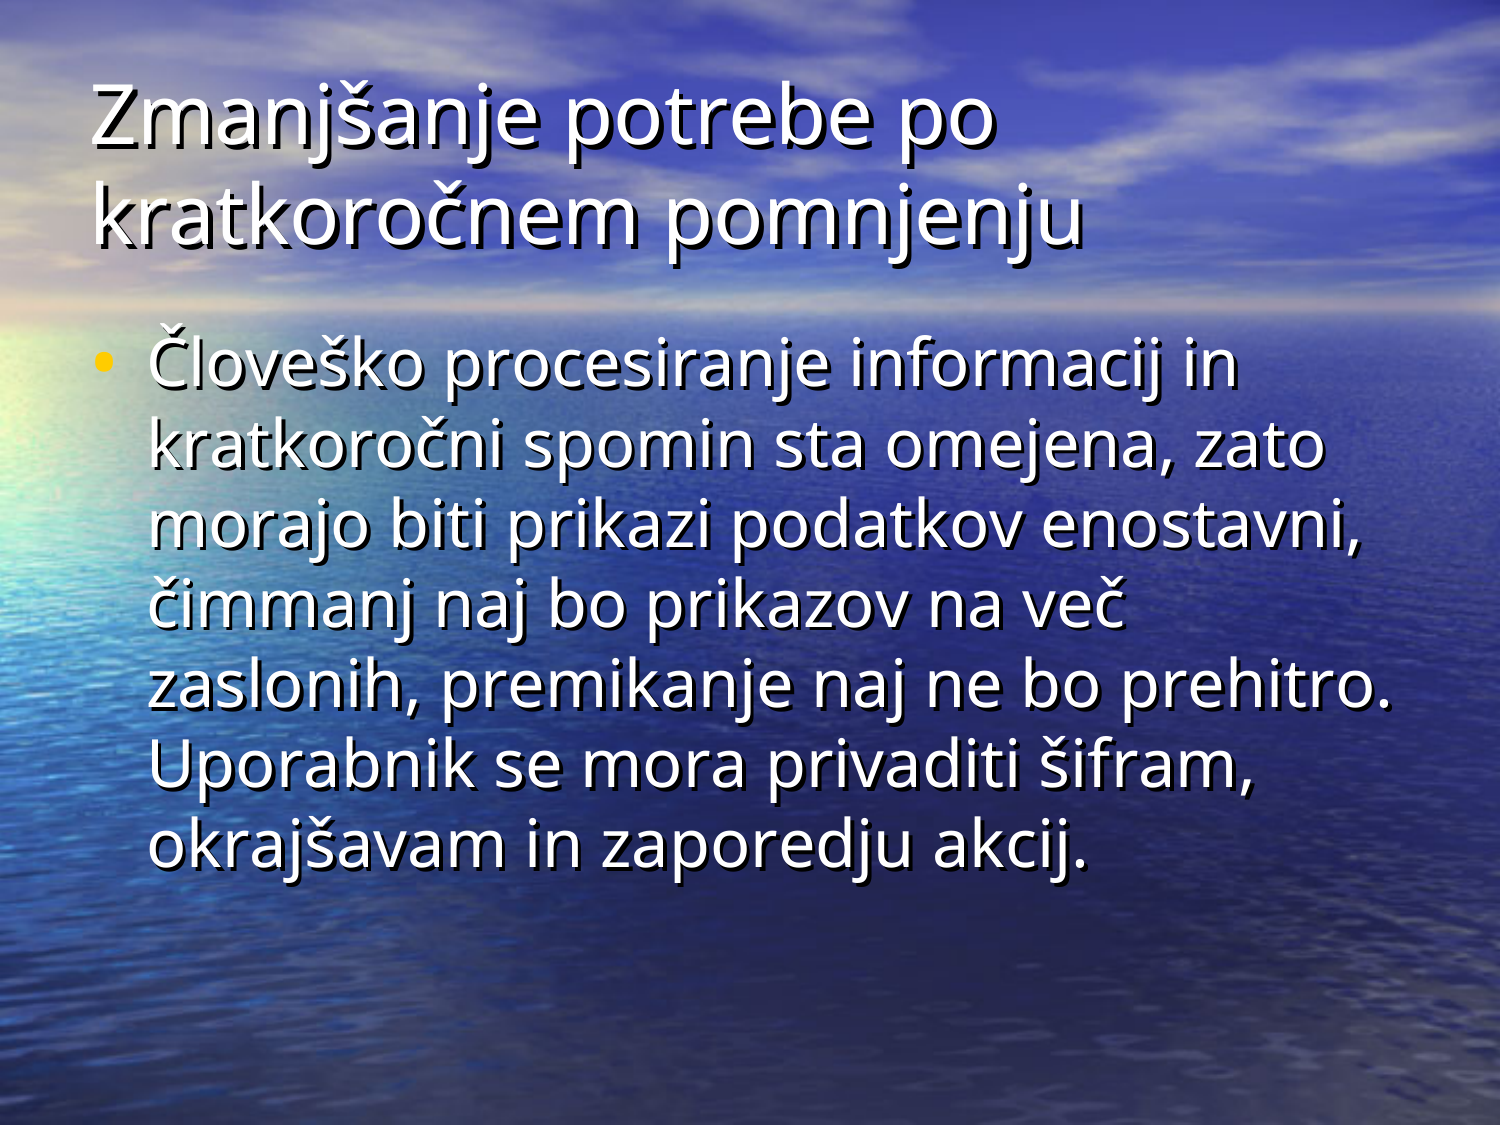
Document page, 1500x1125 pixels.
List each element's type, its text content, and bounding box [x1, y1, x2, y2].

picture [0, 0, 1500, 1125]
list Človeško procesiranje informacij in kratkoročni spomin sta omejena, zato morajo biti prikazi podatkov enostavni, čimmanj naj bo prikazov na več zaslonih, premikanje naj ne bo prehitro. Uporabnik se mora privaditi šifram, okrajšavam in zaporedju akcij. [75, 312, 1426, 988]
title Zmanjšanje potrebe po kratkoročnem pomnjenju [75, 47, 1426, 276]
